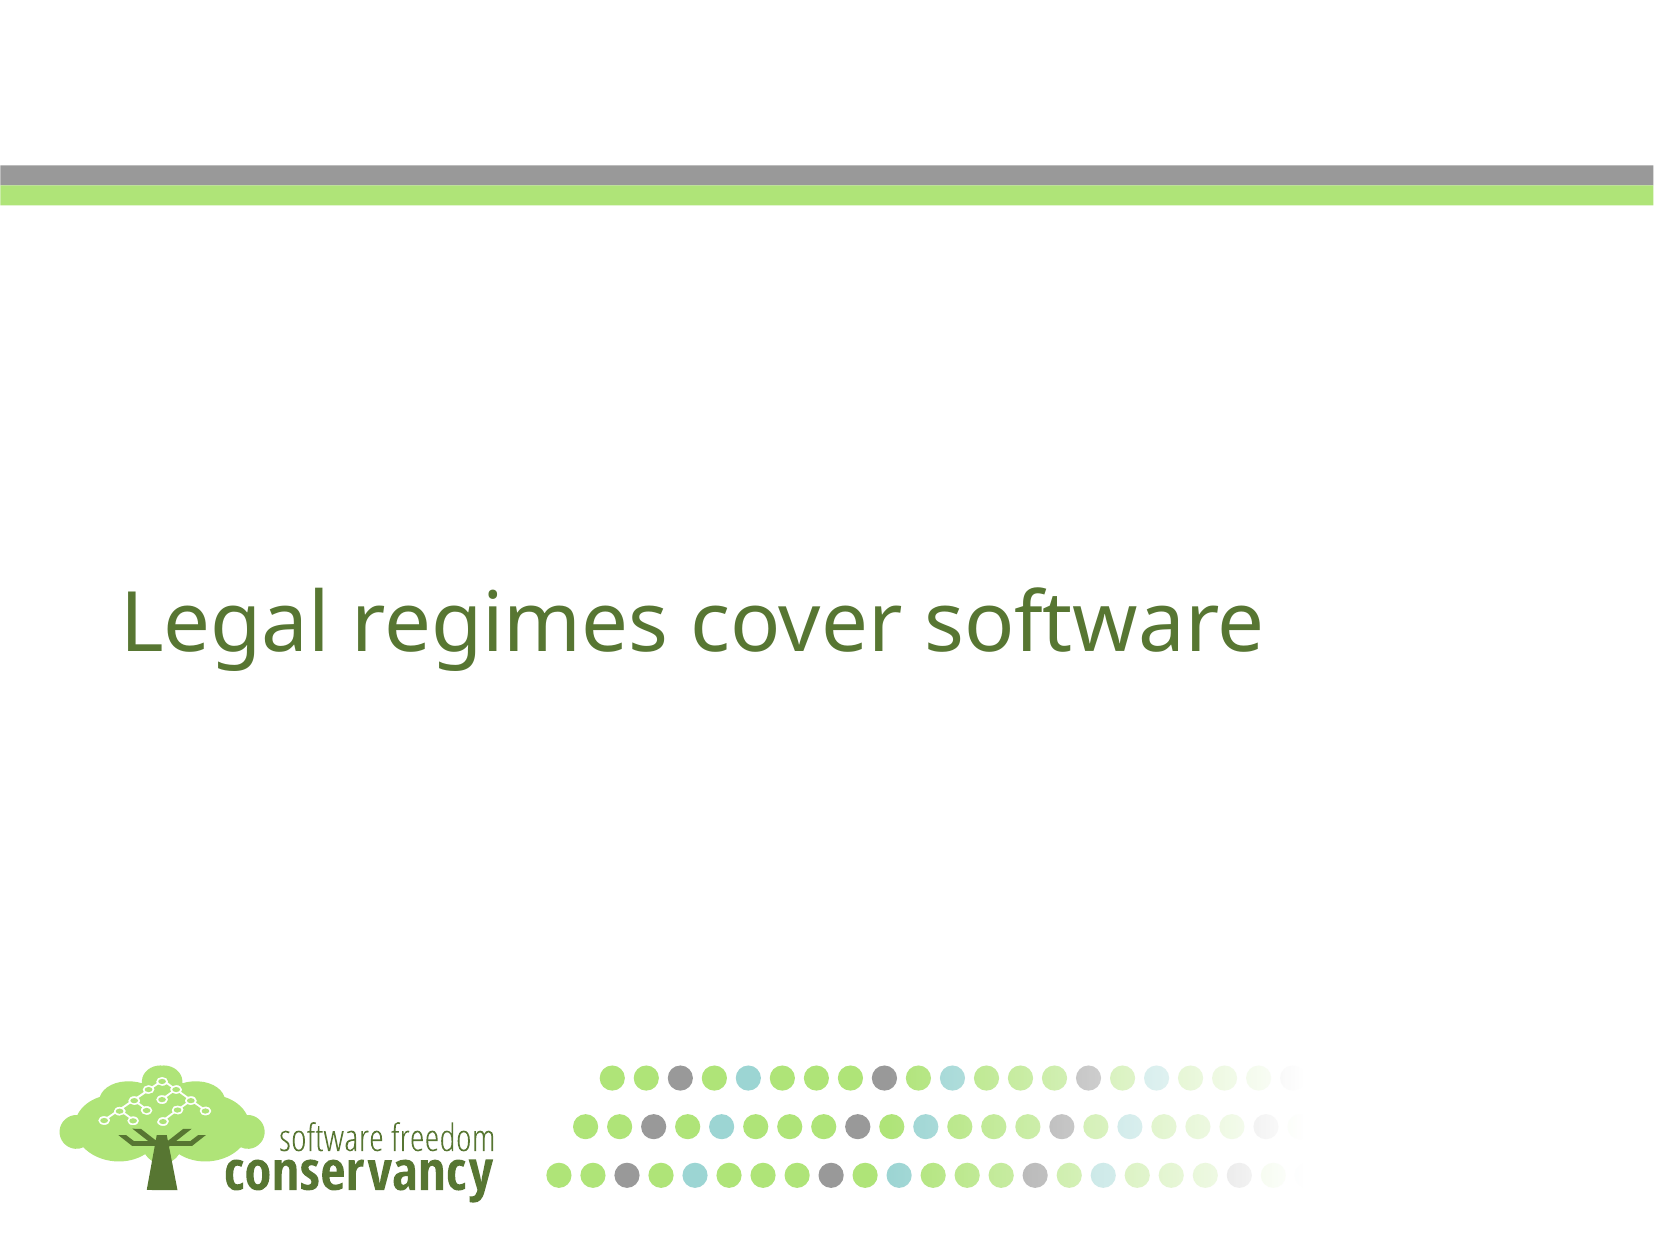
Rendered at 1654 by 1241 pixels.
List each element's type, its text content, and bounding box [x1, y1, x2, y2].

title Legal regimes cover software [120, 515, 1576, 723]
